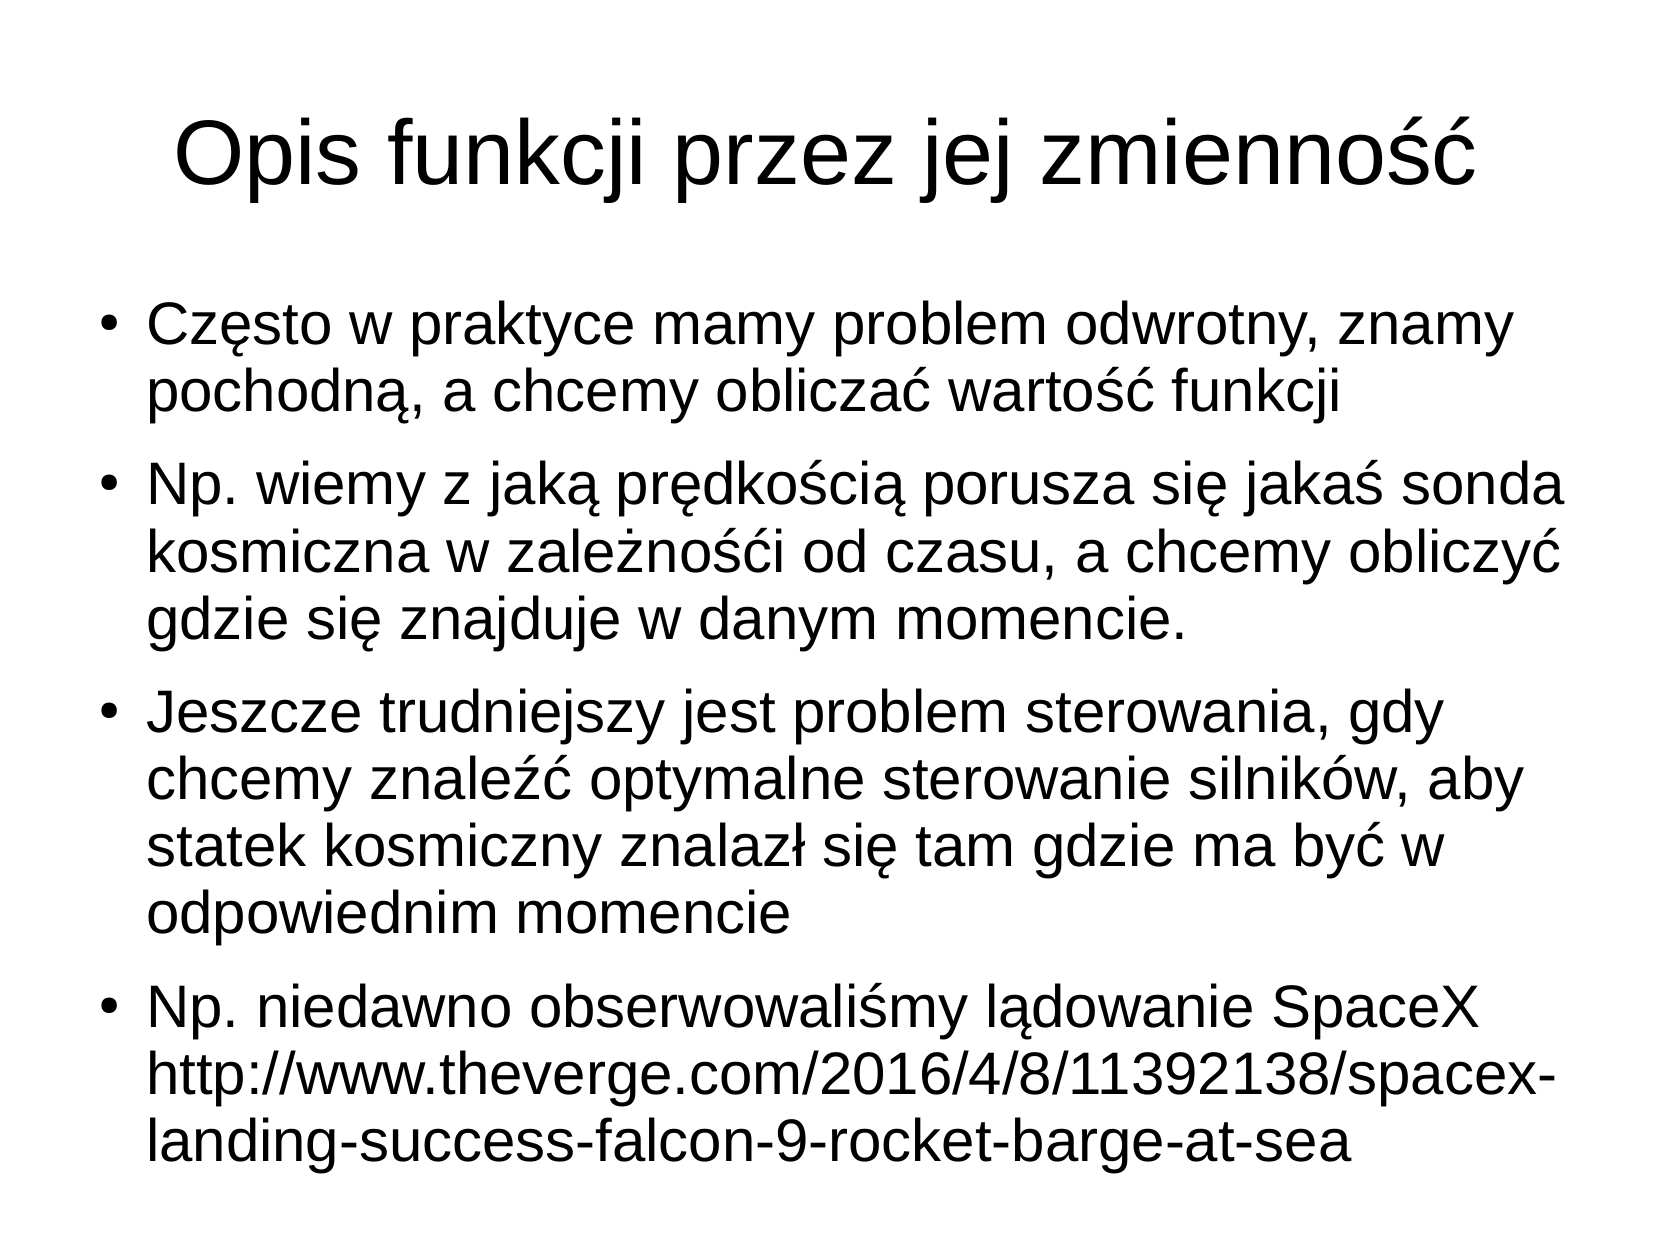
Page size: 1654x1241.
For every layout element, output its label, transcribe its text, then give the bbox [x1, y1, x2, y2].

list Często w praktyce mamy problem odwrotny, znamy pochodną, a chcemy obliczać wartość funkcji Np. wiemy z jaką prędkością porusza się jakaś sonda kosmiczna w zależnośći od czasu, a chcemy obliczyć gdzie się znajduje w danym momencie. Jeszcze trudniejszy jest problem sterowania, gdy chcemy znaleźć optymalne sterowanie silników, aby statek kosmiczny znalazł się tam gdzie ma być w odpowiednim momencie Np. niedawno obserwowaliśmy lądowanie SpaceX http://www.theverge.com/2016/4/8/11392138/spacex-landing-success-falcon-9-rocket-barge-at-sea [82, 290, 1571, 1186]
title Opis funkcji przez jej zmienność [82, 49, 1571, 257]
